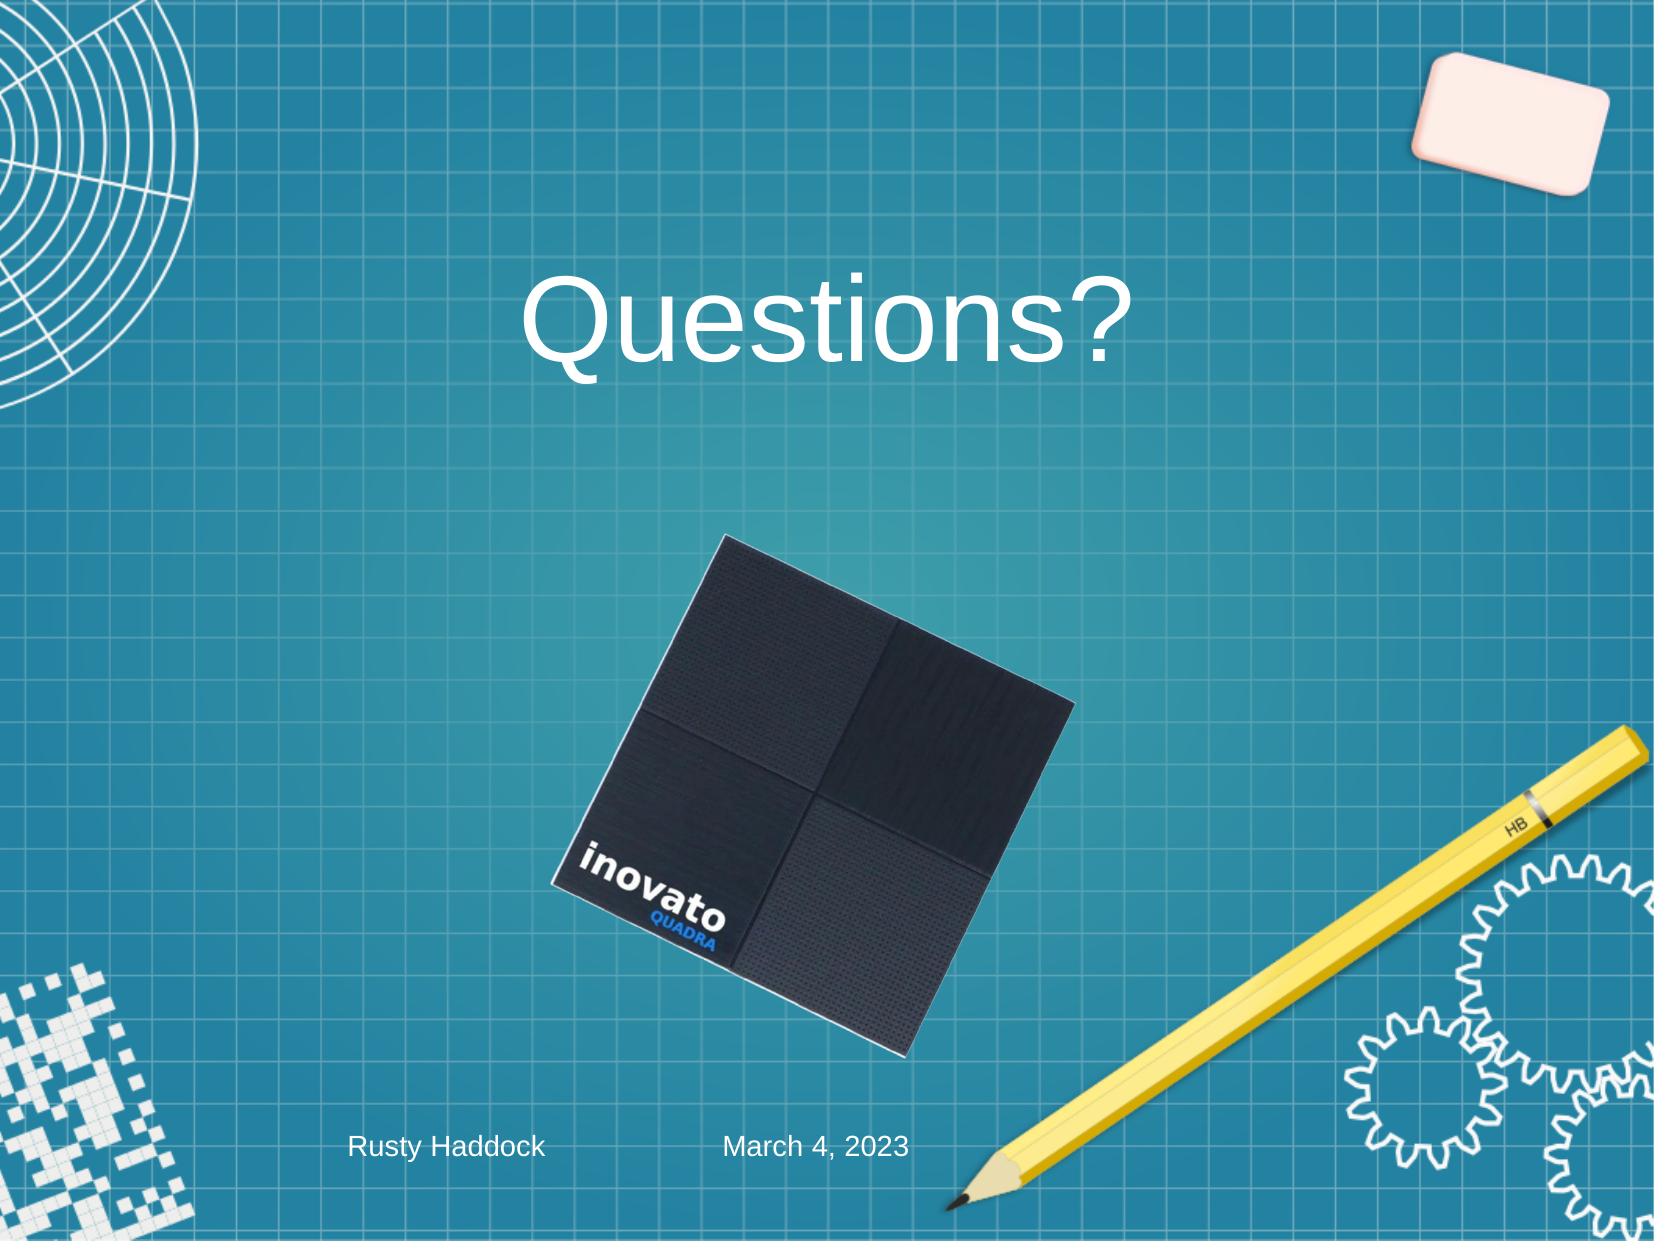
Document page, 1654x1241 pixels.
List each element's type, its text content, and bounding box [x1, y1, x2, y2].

subtitle Rusty Haddock March 4, 2023 [191, 1107, 1066, 1186]
title Questions? [82, 177, 1571, 461]
picture [0, 0, 1654, 1241]
